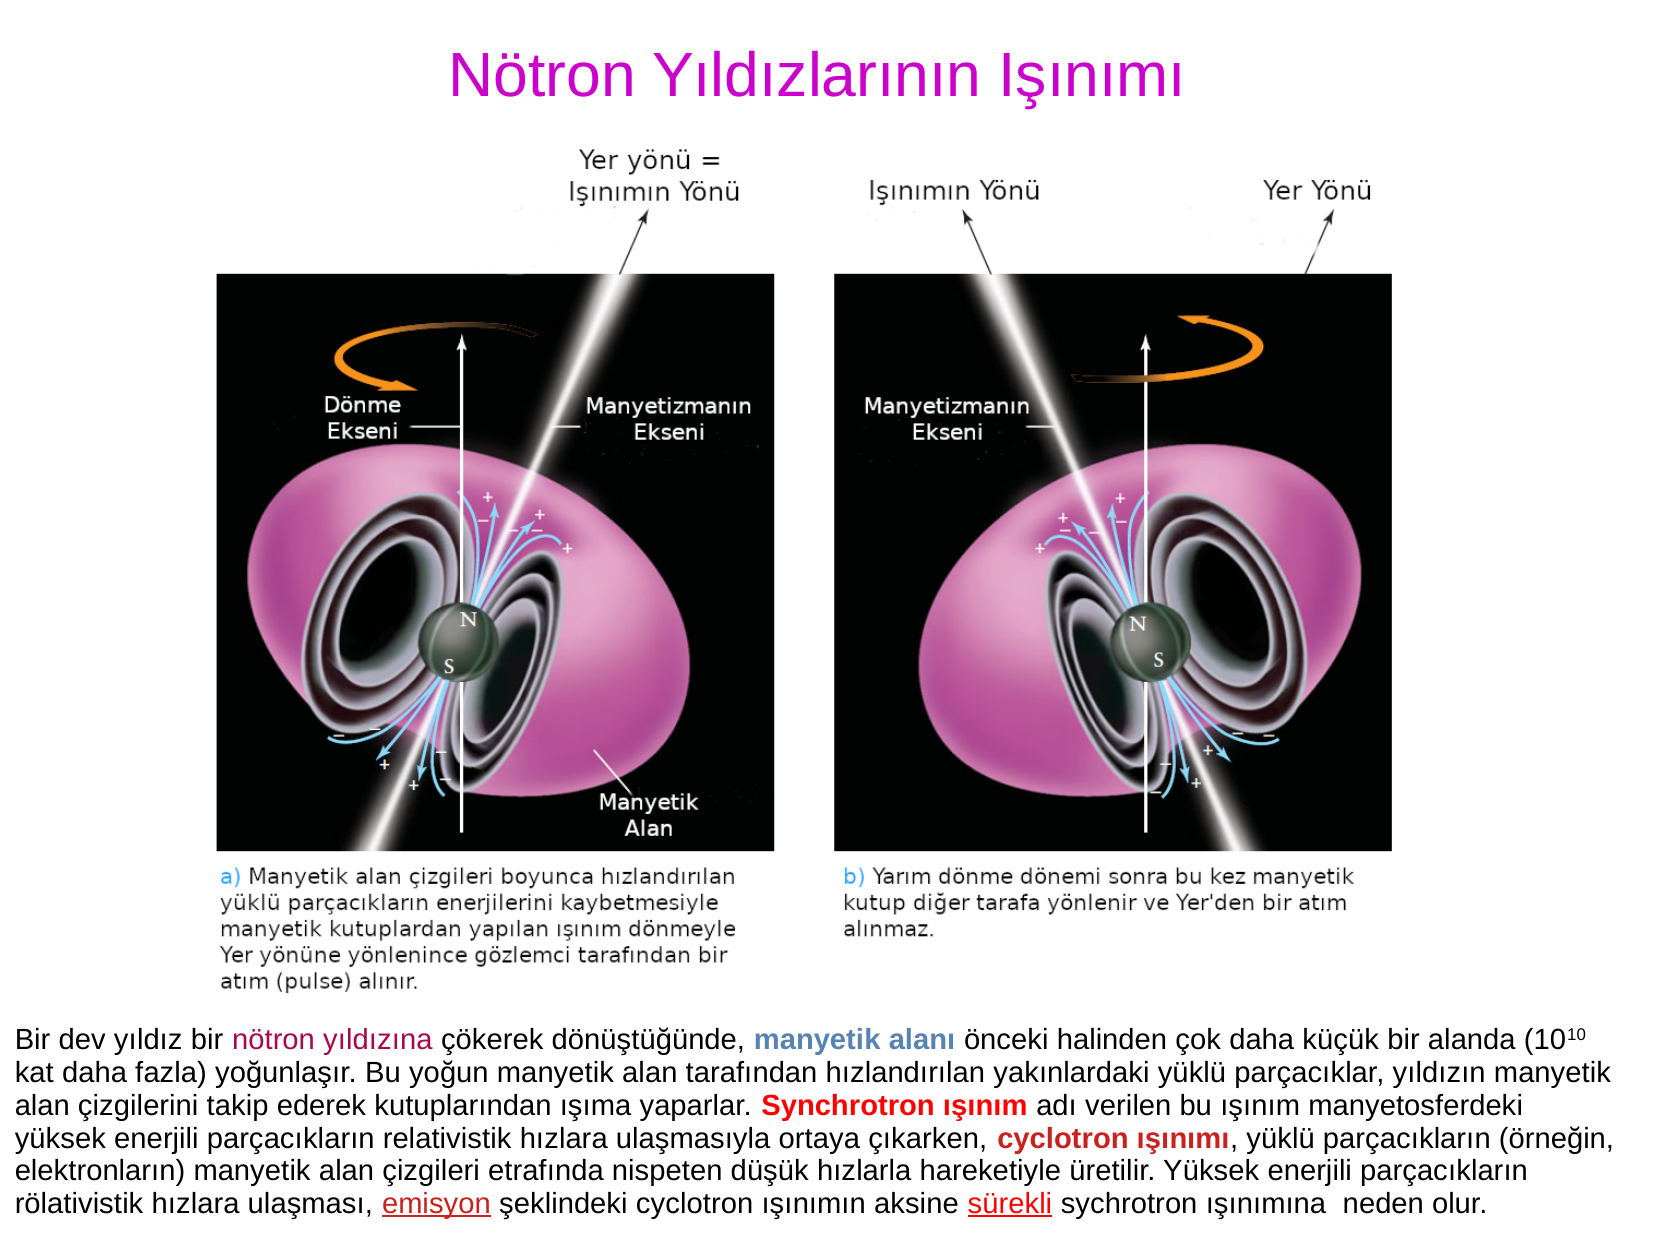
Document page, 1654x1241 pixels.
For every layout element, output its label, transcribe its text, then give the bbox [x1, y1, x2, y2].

text_box Nötron Yıldızlarının Işınımı [240, 32, 1396, 118]
text_box Bir dev yıldız bir nötron yıldızına çökerek dönüştüğünde, manyetik alanı önceki halinden çok daha küçük bir alanda (1010 kat daha fazla) yoğunlaşır. Bu yoğun manyetik alan tarafından hızlandırılan yakınlardaki yüklü parçacıklar, yıldızın manyetik alan çizgilerini takip ederek kutuplarından ışıma yaparlar. Synchrotron ışınım adı verilen bu ışınım manyetosferdeki yüksek enerjili parçacıkların relativistik hızlara ulaşmasıyla ortaya çıkarken, cyclotron ışınımı, yüklü parçacıkların (örneğin, elektronların) manyetik alan çizgileri etrafında nispeten düşük hızlarla hareketiyle üretilir. Yüksek enerjili parçacıkların rölativistik hızlara ulaşması, emisyon şeklindeki cyclotron ışınımın aksine sürekli sychrotron ışınımına neden olur. [0, 1015, 1636, 1231]
picture [185, 132, 1441, 1016]
